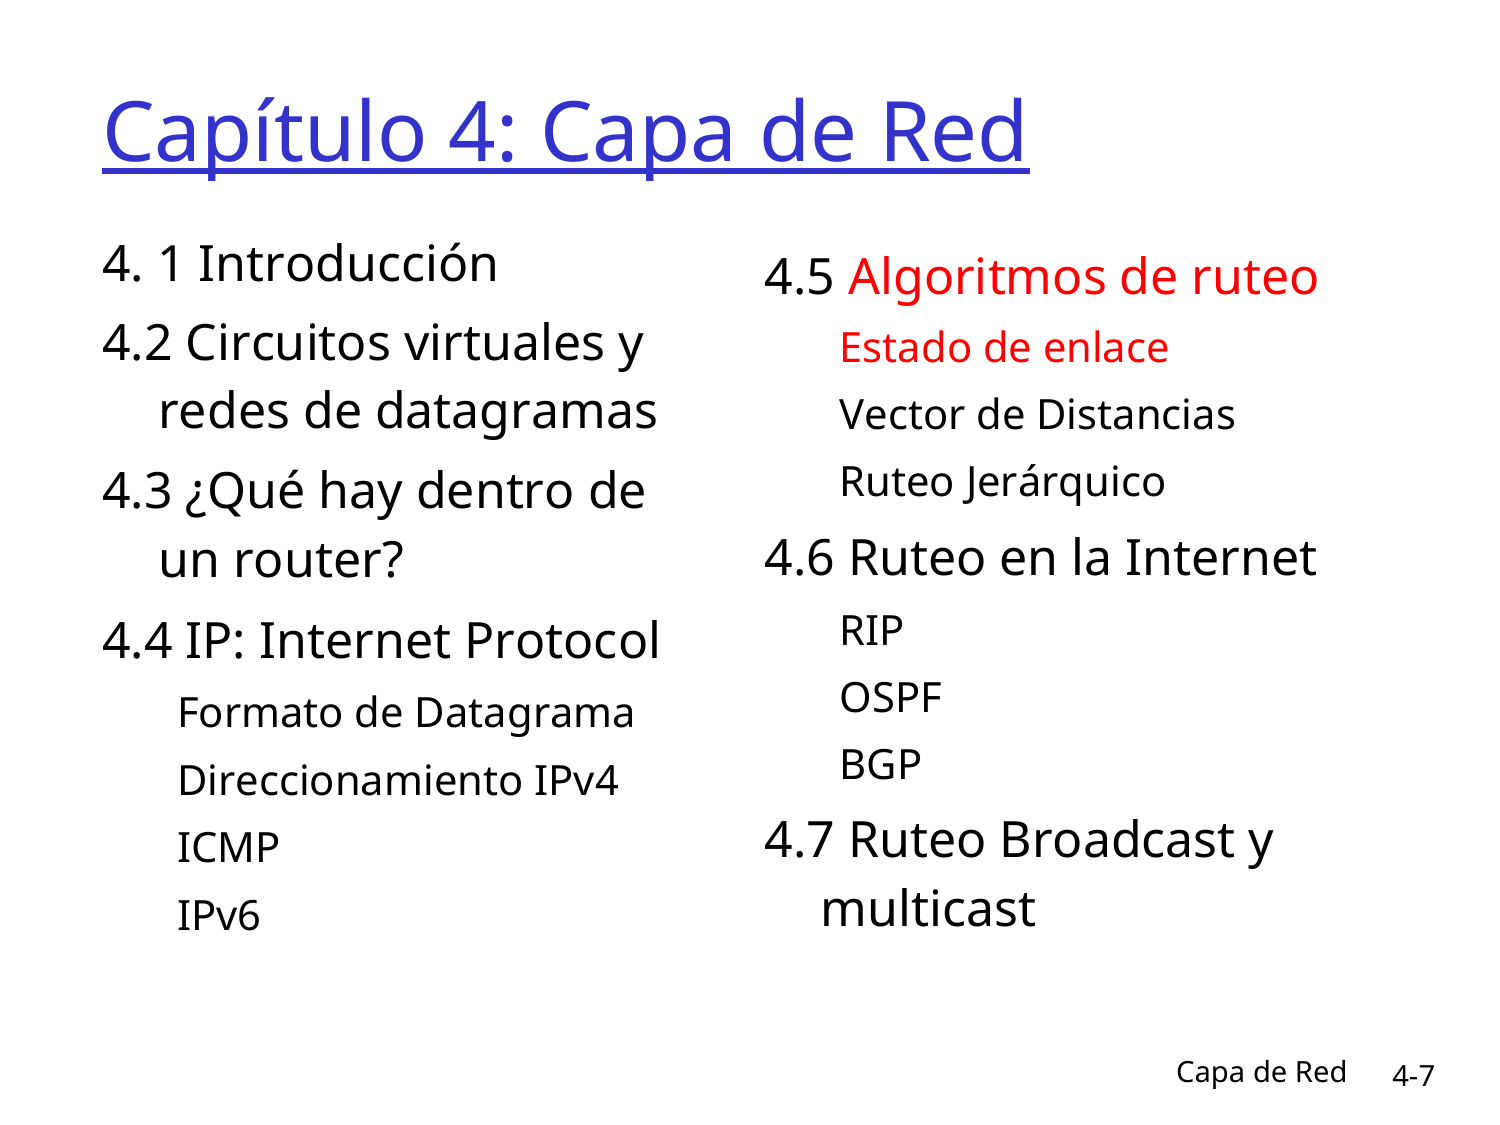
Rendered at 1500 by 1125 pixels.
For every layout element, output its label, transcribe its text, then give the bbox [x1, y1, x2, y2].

list 4. 1 Introducción 4.2 Circuitos virtuales y redes de datagramas 4.3 ¿Qué hay dentro de un router? 4.4 IP: Internet Protocol Formato de Datagrama Direccionamiento IPv4 ICMP IPv6 [87, 224, 713, 1039]
title Capítulo 4: Capa de Red [87, 37, 1363, 225]
list 4.5 Algoritmos de ruteo Estado de enlace Vector de Distancias Ruteo Jerárquico 4.6 Ruteo en la Internet RIP OSPF BGP 4.7 Ruteo Broadcast y multicast [750, 237, 1421, 1051]
